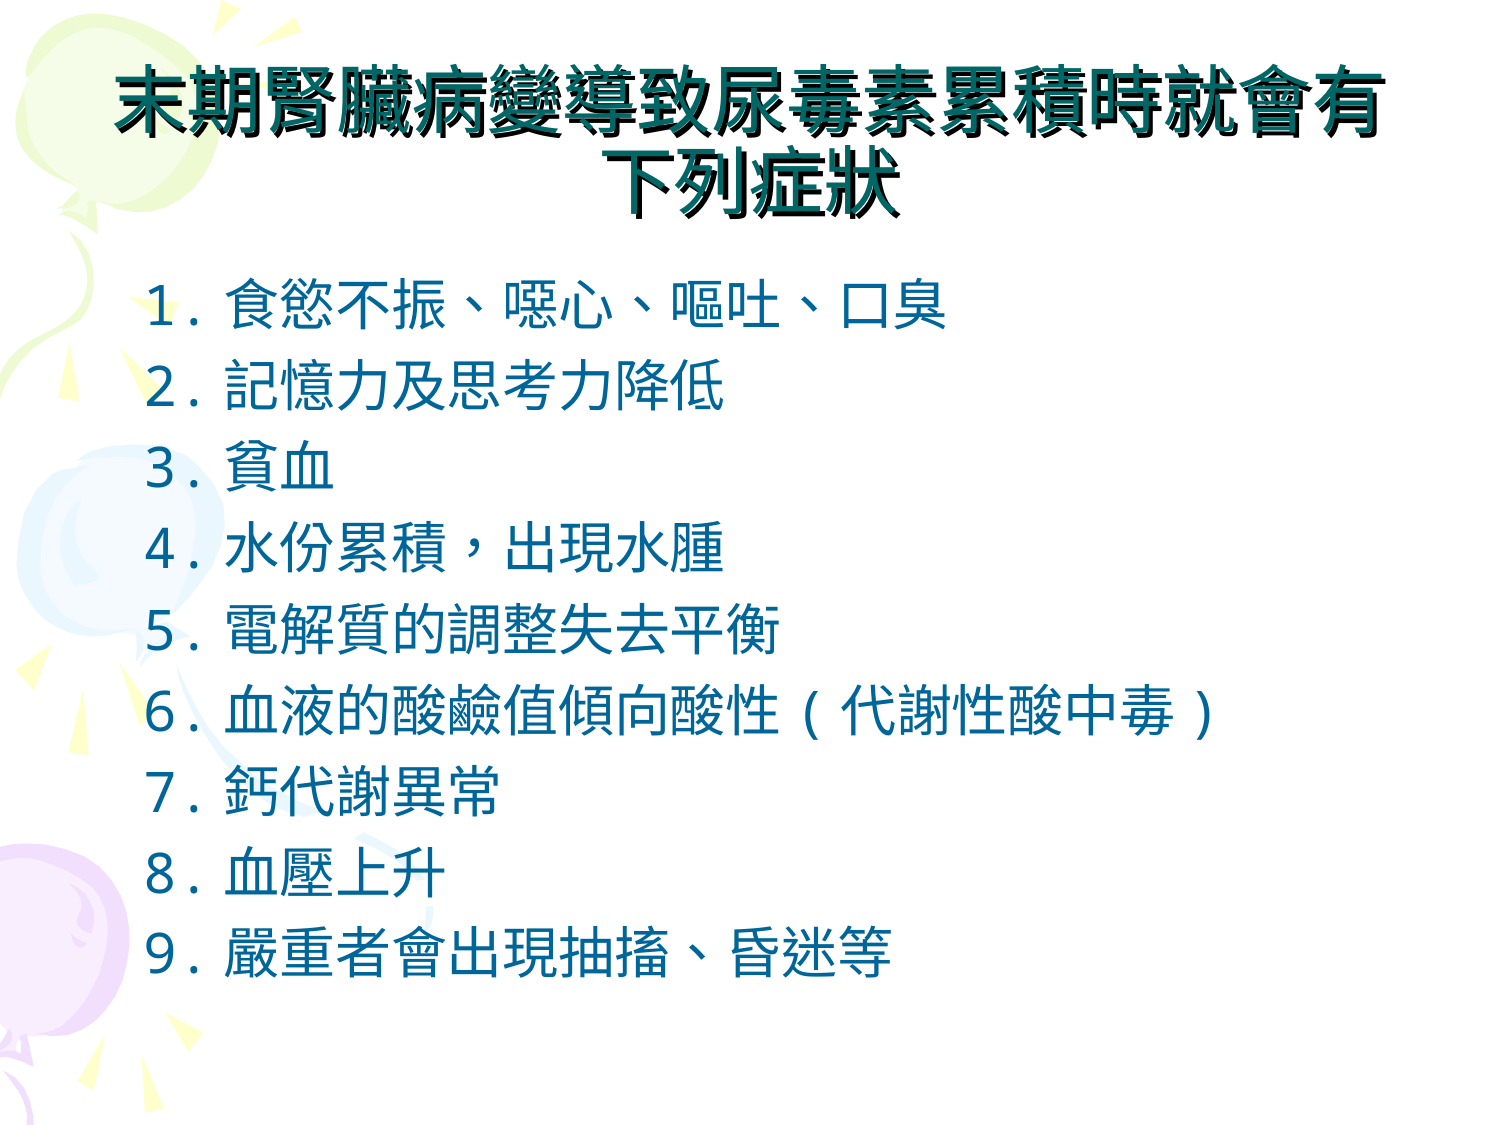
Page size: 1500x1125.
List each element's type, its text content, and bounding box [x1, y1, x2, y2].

title 末期腎臟病變導致尿毒素累積時就會有下列症狀 [72, 16, 1426, 233]
list 1.食慾不振、噁心、嘔吐、口臭 2.記憶力及思考力降低 3.貧血 4.水份累積，出現水腫 5.電解質的調整失去平衡 6.血液的酸鹼值傾向酸性(代謝性酸中毒) 7.鈣代謝異常 8.血壓上升 9.嚴重者會出現抽搐、昏迷等 [75, 262, 1426, 994]
